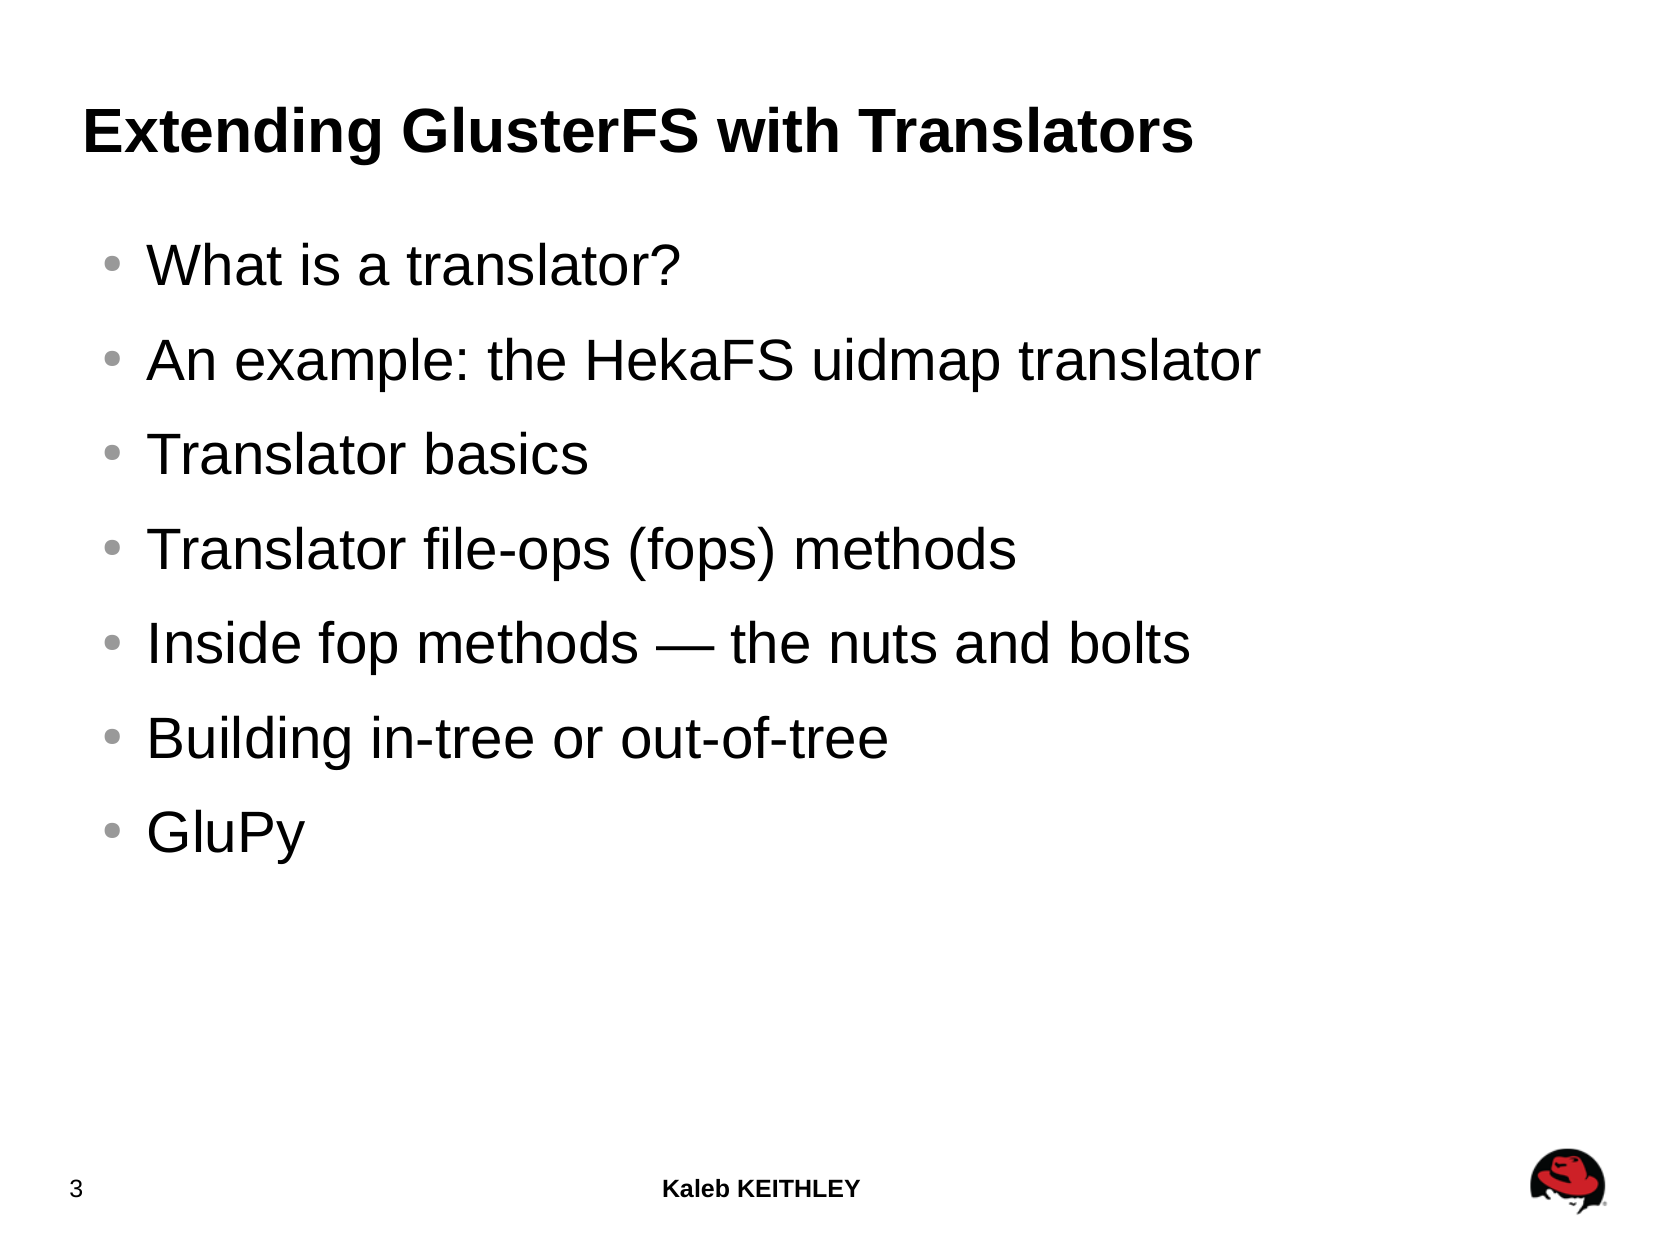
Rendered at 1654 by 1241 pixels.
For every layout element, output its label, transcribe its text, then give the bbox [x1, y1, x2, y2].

title Extending GlusterFS with Translators [82, 37, 1571, 226]
list What is a translator? An example: the HekaFS uidmap translator Translator basics Translator file-ops (fops) methods Inside fop methods — the nuts and bolts Building in-tree or out-of-tree GluPy [86, 232, 1576, 1027]
picture [1529, 1146, 1613, 1224]
